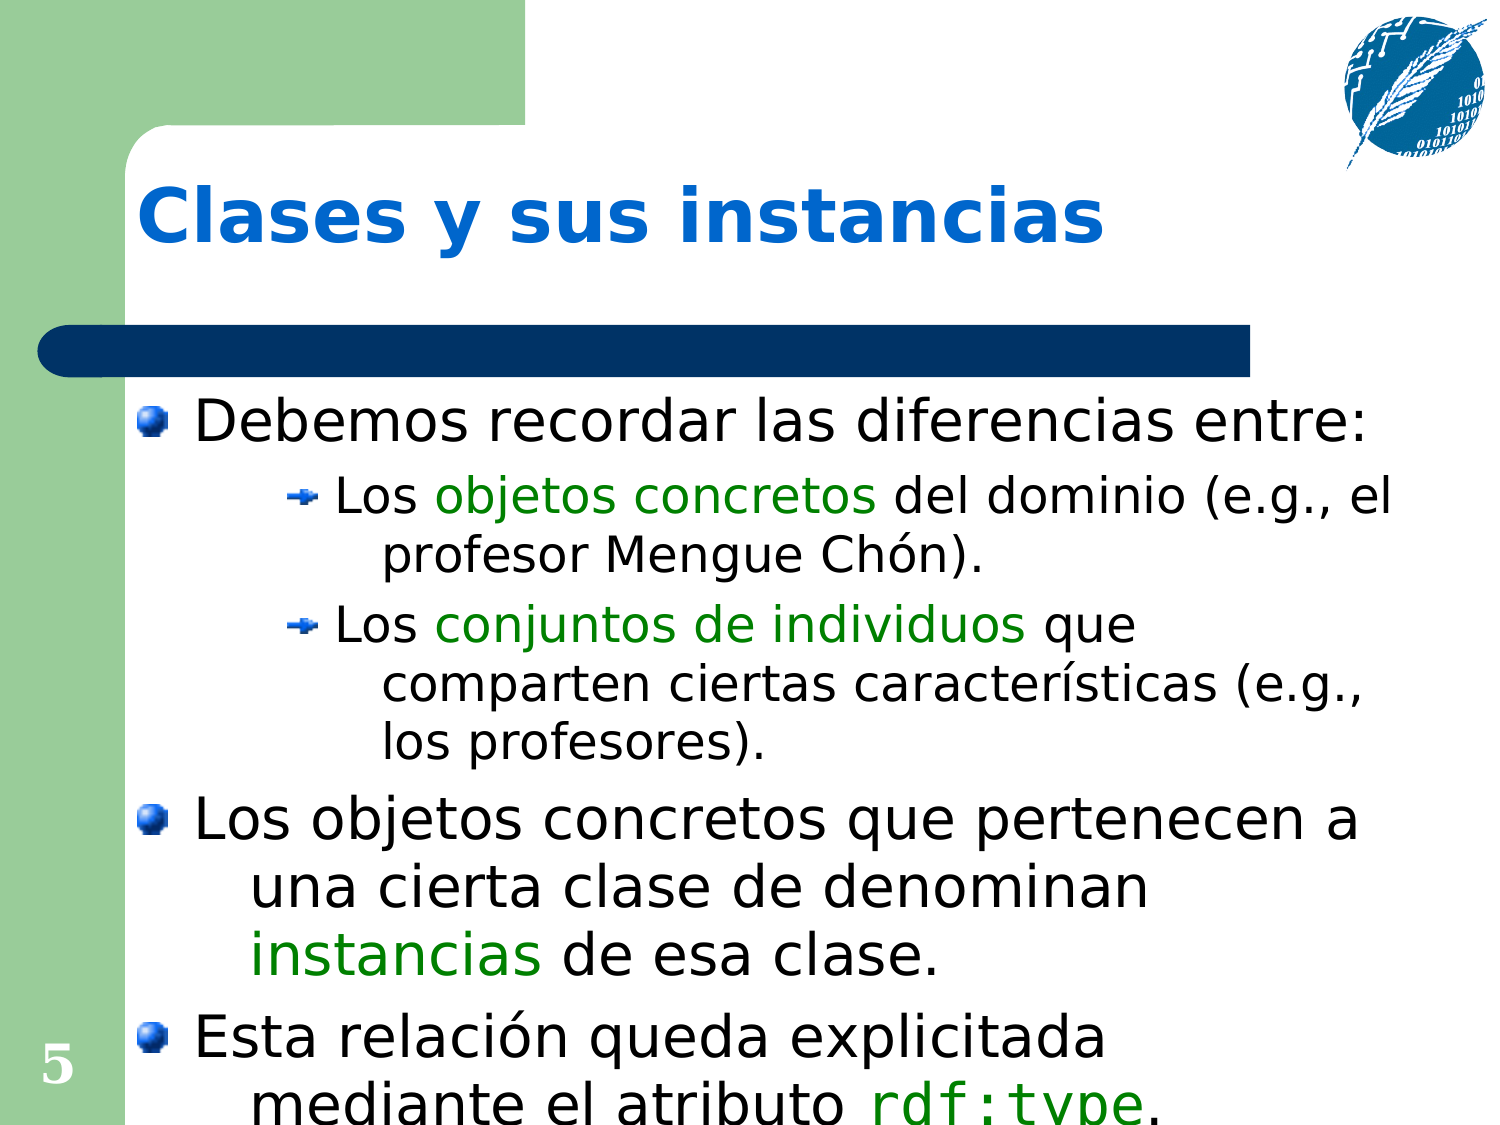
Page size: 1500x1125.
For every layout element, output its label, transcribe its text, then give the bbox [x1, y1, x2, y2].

picture [1436, 127, 1450, 136]
picture [1433, 139, 1440, 147]
picture [1416, 140, 1425, 149]
picture [1427, 138, 1431, 148]
title Clases y sus instancias [136, 136, 1413, 301]
list Debemos recordar las diferencias entre: Los objetos concretos del dominio (e.g., el profesor Mengue Chón). Los conjuntos de individuos que comparten ciertas características (e.g., los profesores). Los objetos concretos que pertenecen a una cierta clase de denominan instancias de esa clase. Esta relación queda explicitada mediante el atributo rdf:type. [137, 387, 1400, 1081]
picture [1341, 15, 1487, 172]
